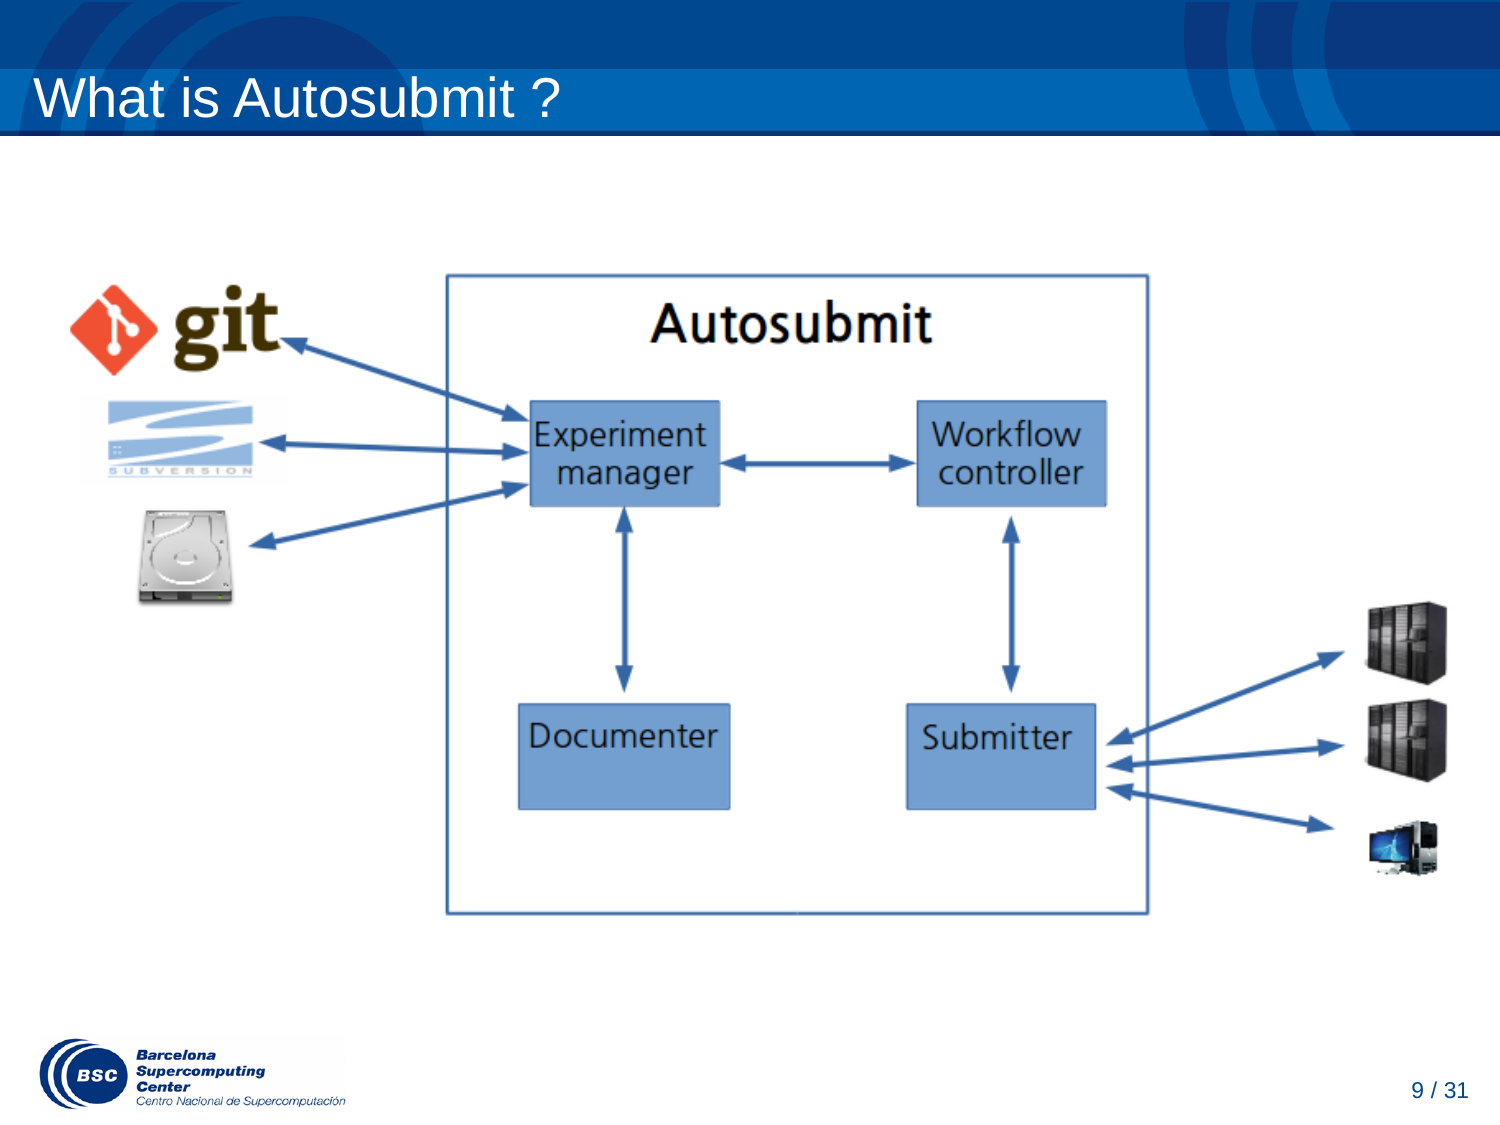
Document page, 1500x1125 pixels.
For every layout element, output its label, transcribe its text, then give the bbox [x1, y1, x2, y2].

picture [0, 0, 1500, 136]
picture [64, 226, 1495, 929]
text_box What is Autosubmit ? [17, 65, 924, 130]
picture [37, 1035, 347, 1111]
text_box <number> / 31 [1364, 1042, 1484, 1111]
